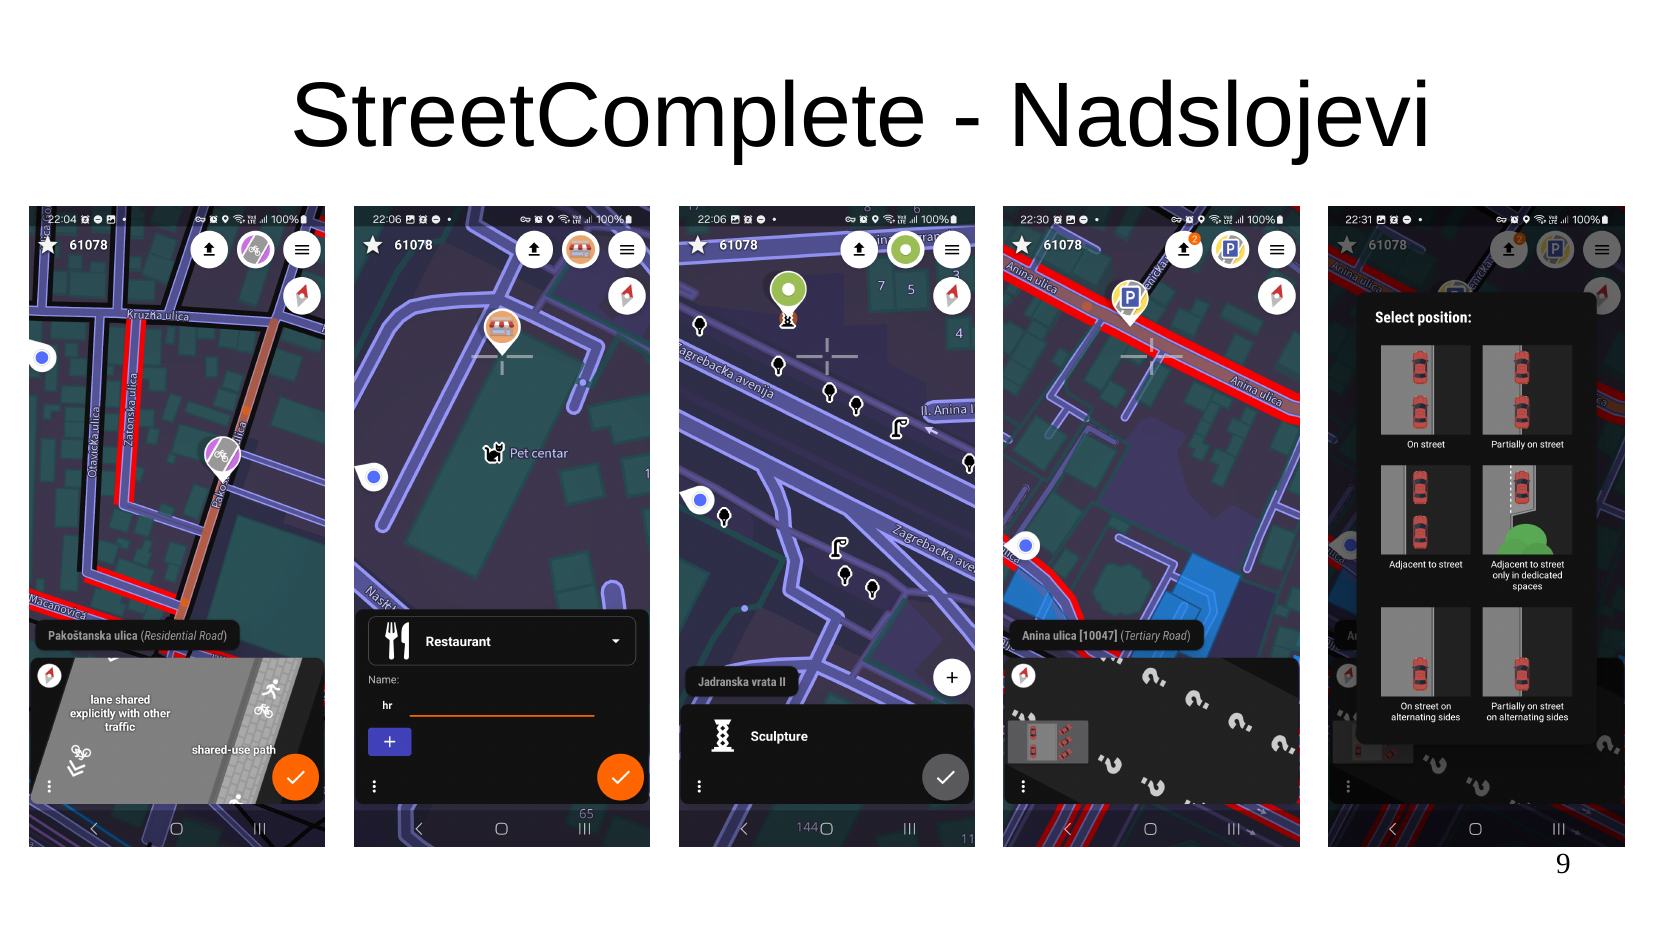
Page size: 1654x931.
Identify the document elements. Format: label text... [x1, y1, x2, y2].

picture [1328, 206, 1625, 847]
picture [679, 206, 975, 847]
picture [1003, 206, 1300, 847]
title StreetComplete - Nadslojevi [82, 37, 1571, 193]
picture [29, 206, 325, 847]
picture [354, 206, 650, 847]
